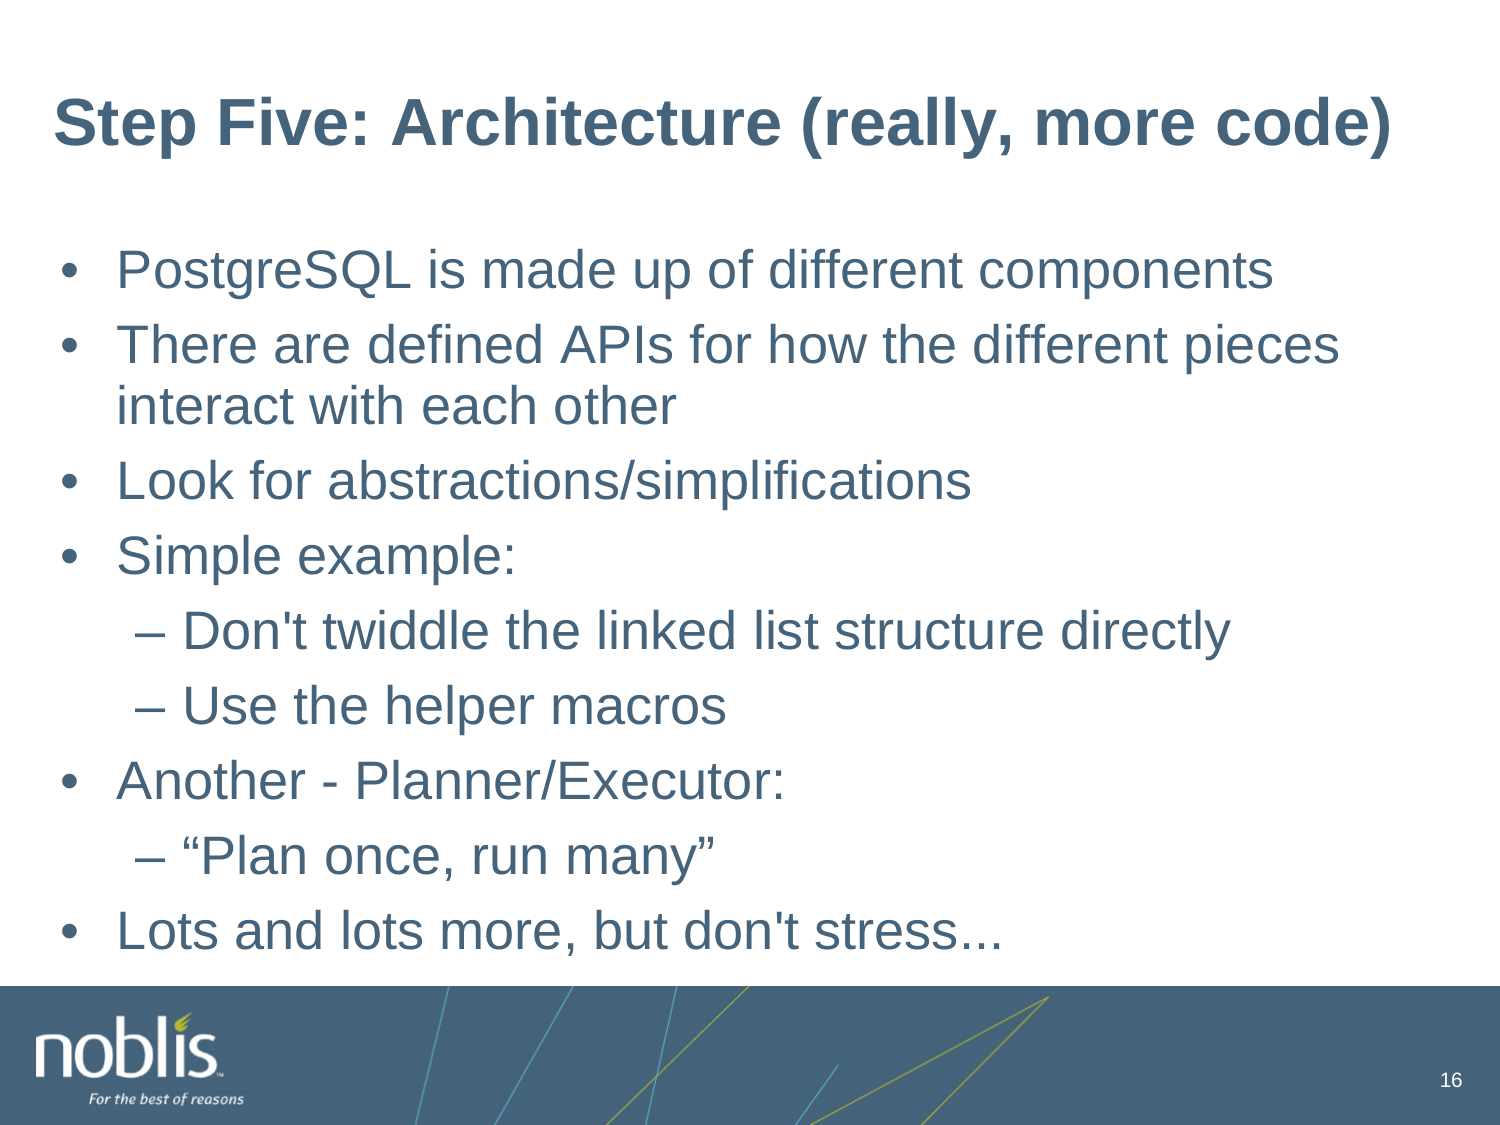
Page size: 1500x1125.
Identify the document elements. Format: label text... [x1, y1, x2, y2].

list PostgreSQL is made up of different components There are defined APIs for how the different pieces interact with each other Look for abstractions/simplifications Simple example: Don't twiddle the linked list structure directly Use the helper macros Another - Planner/Executor: “Plan once, run many” Lots and lots more, but don't stress... [60, 239, 1437, 968]
picture [0, 986, 1500, 1125]
title Step Five: Architecture (really, more code) [53, 38, 1438, 211]
